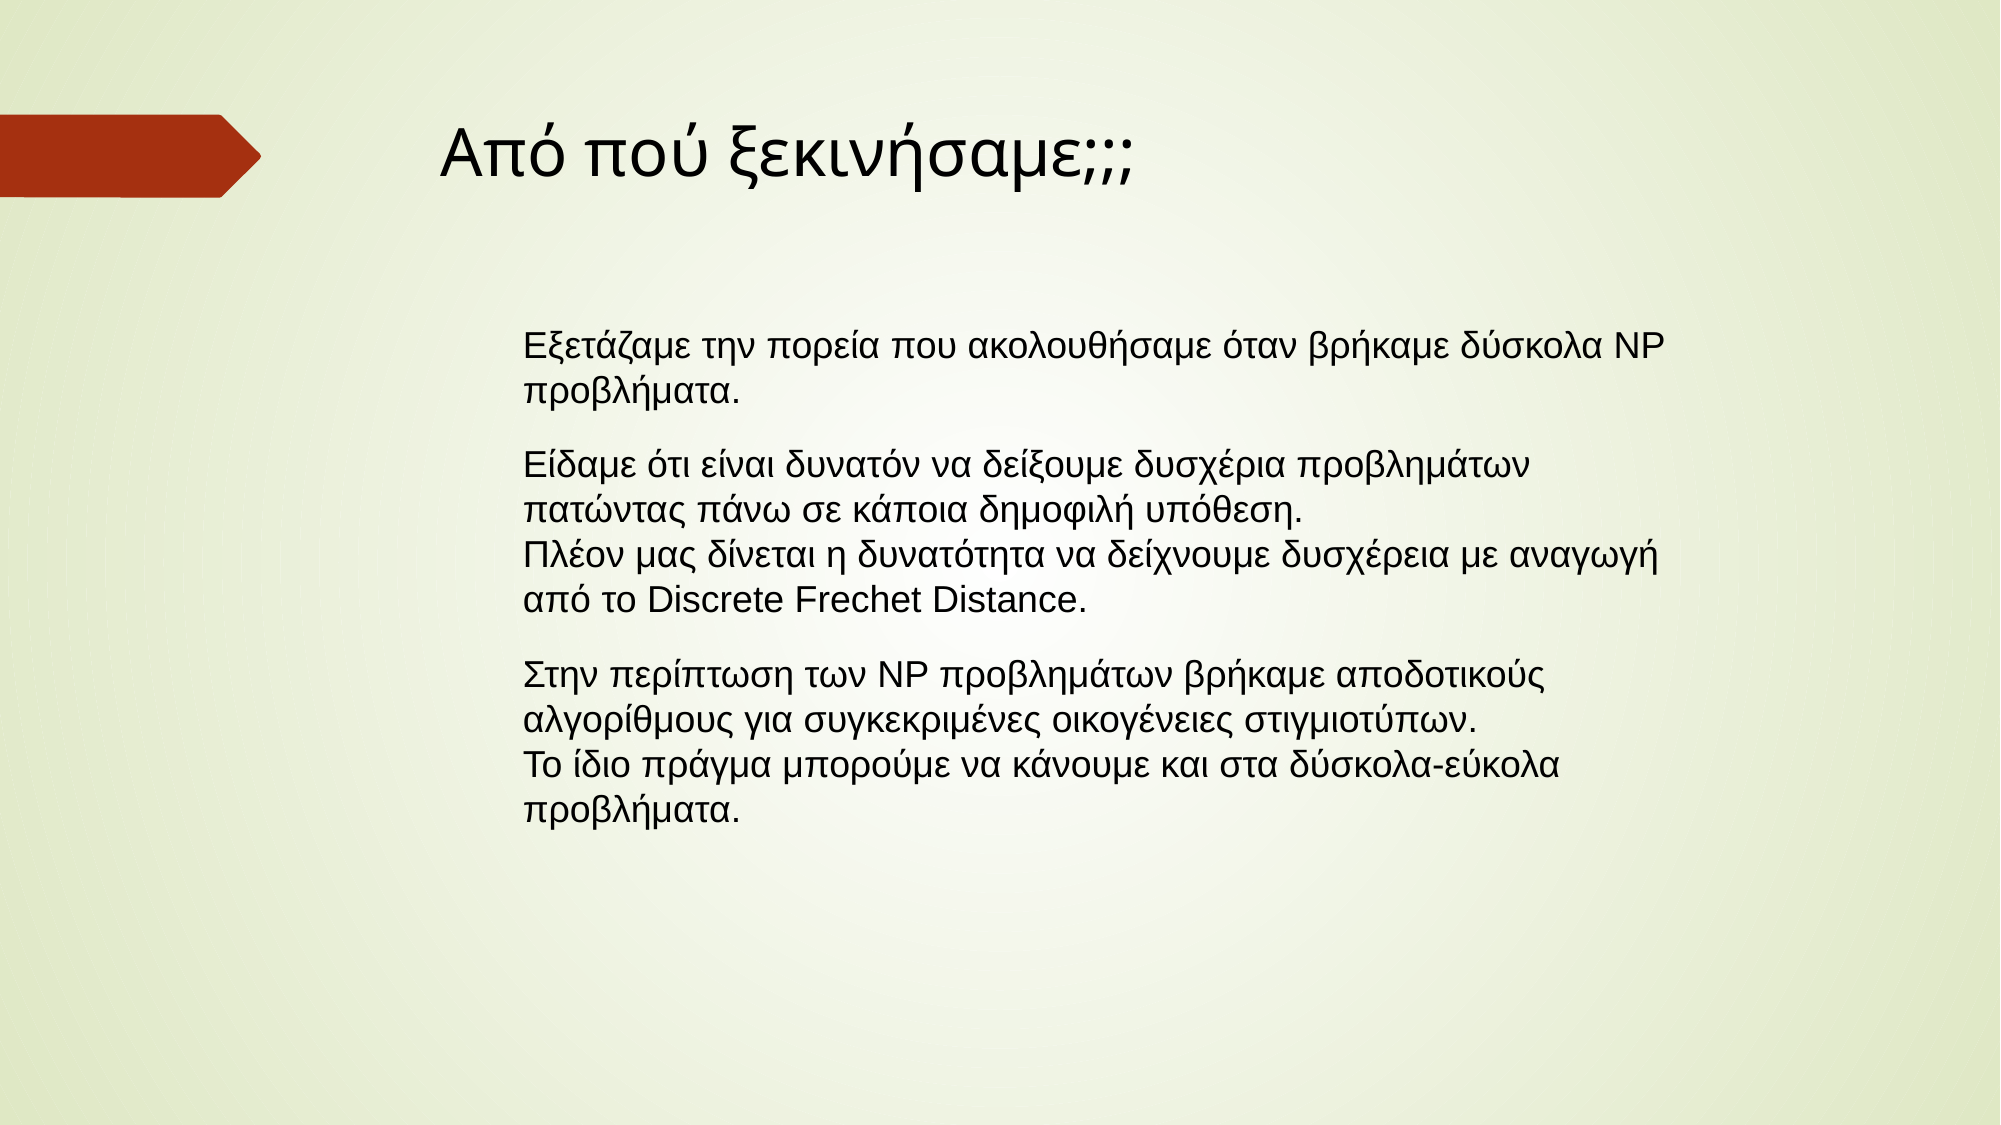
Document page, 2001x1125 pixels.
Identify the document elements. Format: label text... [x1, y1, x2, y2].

list Εξετάζαμε την πορεία που ακολουθήσαμε όταν βρήκαμε δύσκολα NP προβλήματα. Είδαμε ότι είναι δυνατόν να δείξουμε δυσχέρια προβλημάτων πατώντας πάνω σε κάποια δημοφιλή υπόθεση. Πλέον μας δίνεται η δυνατότητα να δείχνουμε δυσχέρεια με αναγωγή από το Discrete Frechet Distance. Στην περίπτωση των NP προβλημάτων βρήκαμε αποδοτικούς αλγορίθμους για συγκεκριμένες οικογένειες στιγμιοτύπων. Το ίδιο πράγμα μπορούμε να κάνουμε και στα δύσκολα-εύκολα προβλήματα. [437, 313, 1702, 934]
title Από πού ξεκινήσαμε;;; [425, 102, 1888, 313]
